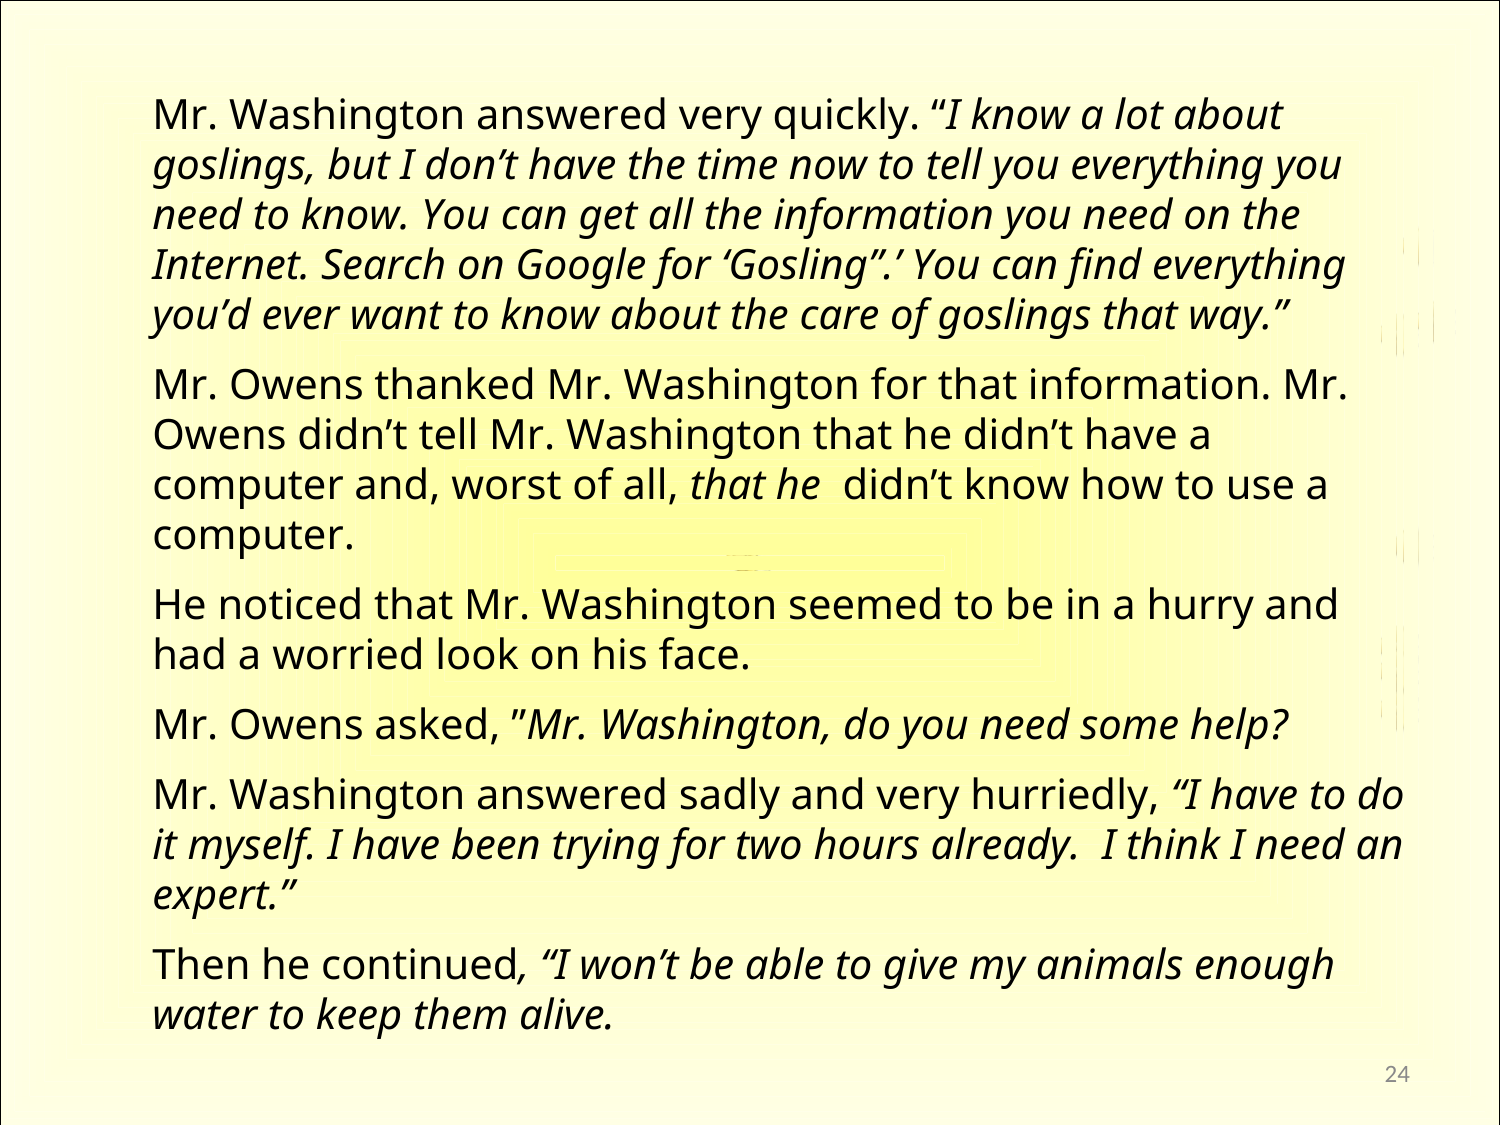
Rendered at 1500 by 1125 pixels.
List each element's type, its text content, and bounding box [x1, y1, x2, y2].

text_box <number> [1074, 1046, 1426, 1103]
text_box [0, 0, 1500, 1125]
text_box Mr. Washington answered very quickly. “I know a lot about goslings, but I don’t have the time now to tell you everything you need to know. You can get all the information you need on the Internet. Search on Google for ‘Gosling”.’ You can find everything you’d ever want to know about the care of goslings that way.” Mr. Owens thanked Mr. Washington for that information. Mr. Owens didn’t tell Mr. Washington that he didn’t have a computer and, worst of all, that he didn’t know how to use a computer. He noticed that Mr. Washington seemed to be in a hurry and had a worried look on his face. Mr. Owens asked, ”Mr. Washington, do you need some help? Mr. Washington answered sadly and very hurriedly, “I have to do it myself. I have been trying for two hours already. I think I need an expert.” Then he continued, “I won’t be able to give my animals enough water to keep them alive. [137, 79, 1426, 1046]
